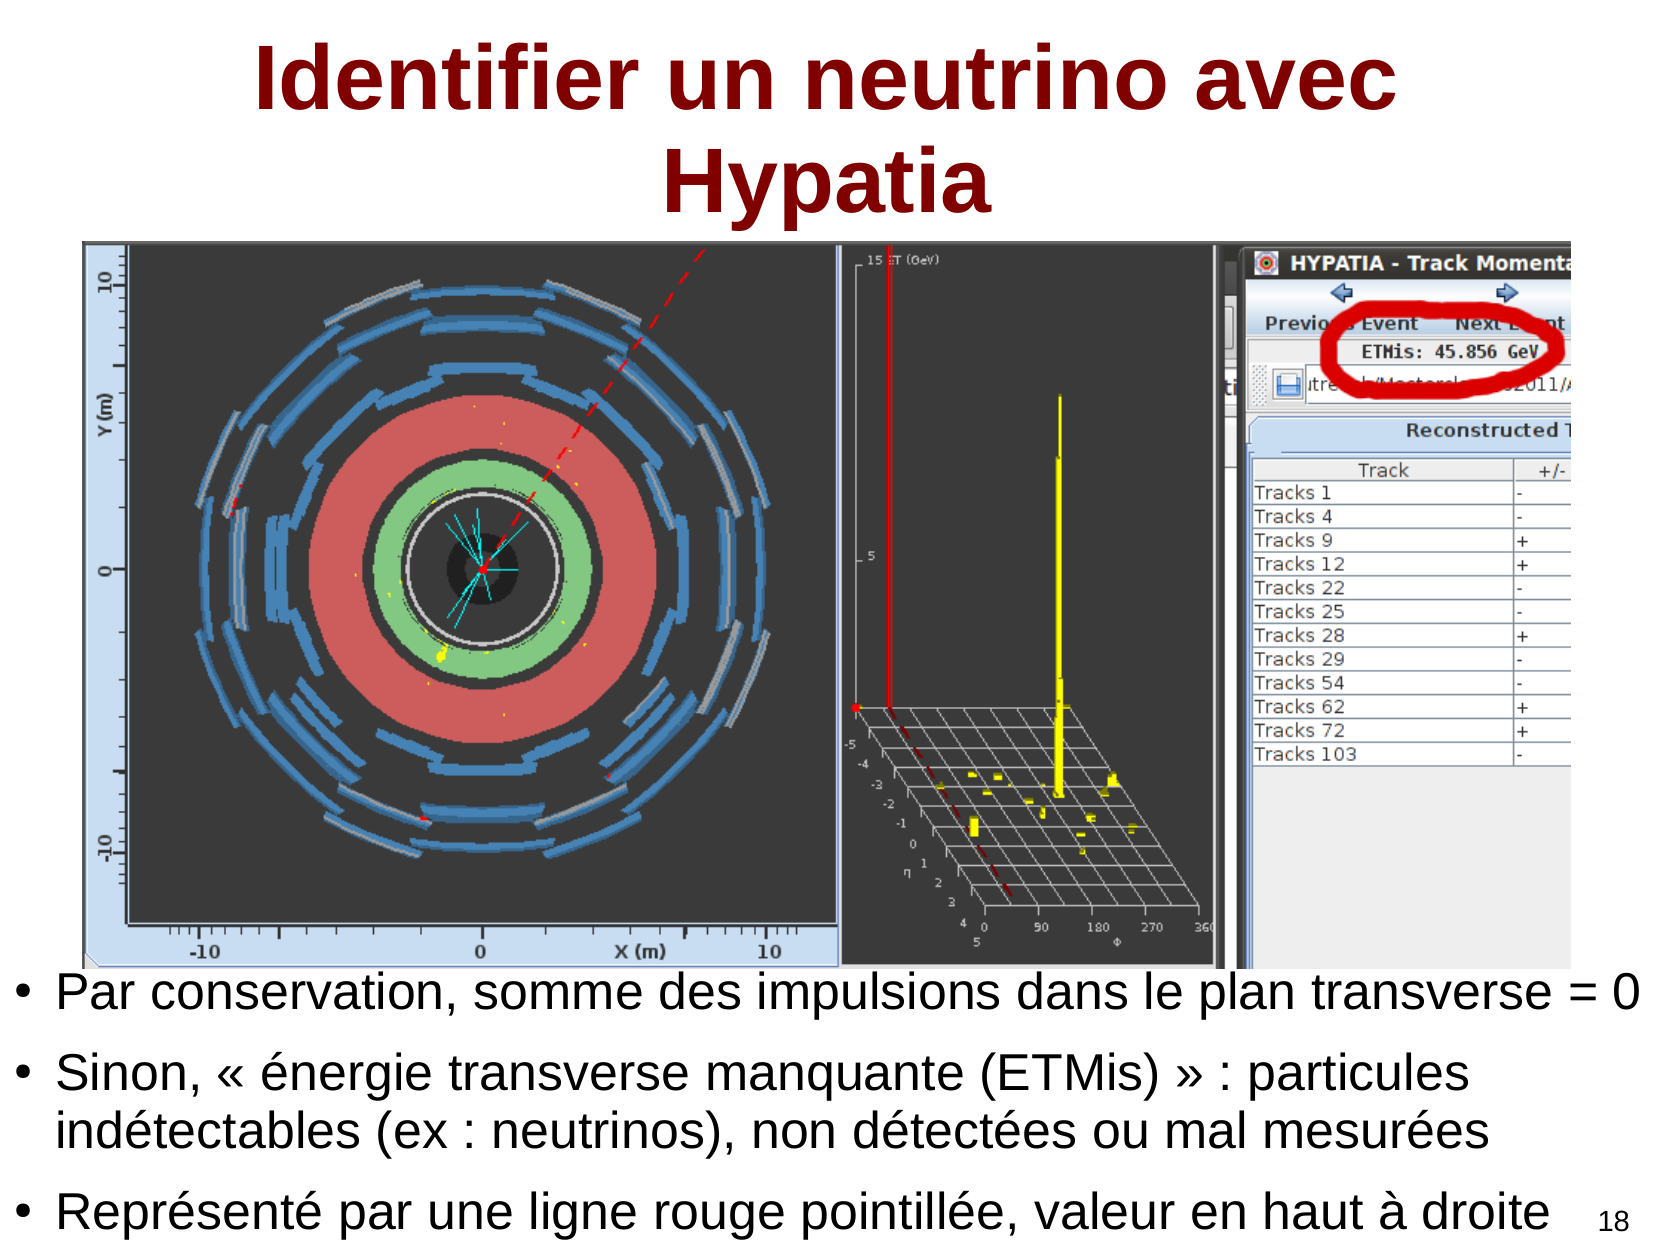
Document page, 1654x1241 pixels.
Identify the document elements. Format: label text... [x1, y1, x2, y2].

title Identifier un neutrino avec Hypatia [82, 25, 1571, 233]
picture [82, 241, 1571, 969]
list Par conservation, somme des impulsions dans le plan transverse = 0 Sinon, « énergie transverse manquante (ETMis) » : particules indétectables (ex : neutrinos), non détectées ou mal mesurées Représenté par une ligne rouge pointillée, valeur en haut à droite [0, 962, 1654, 1241]
